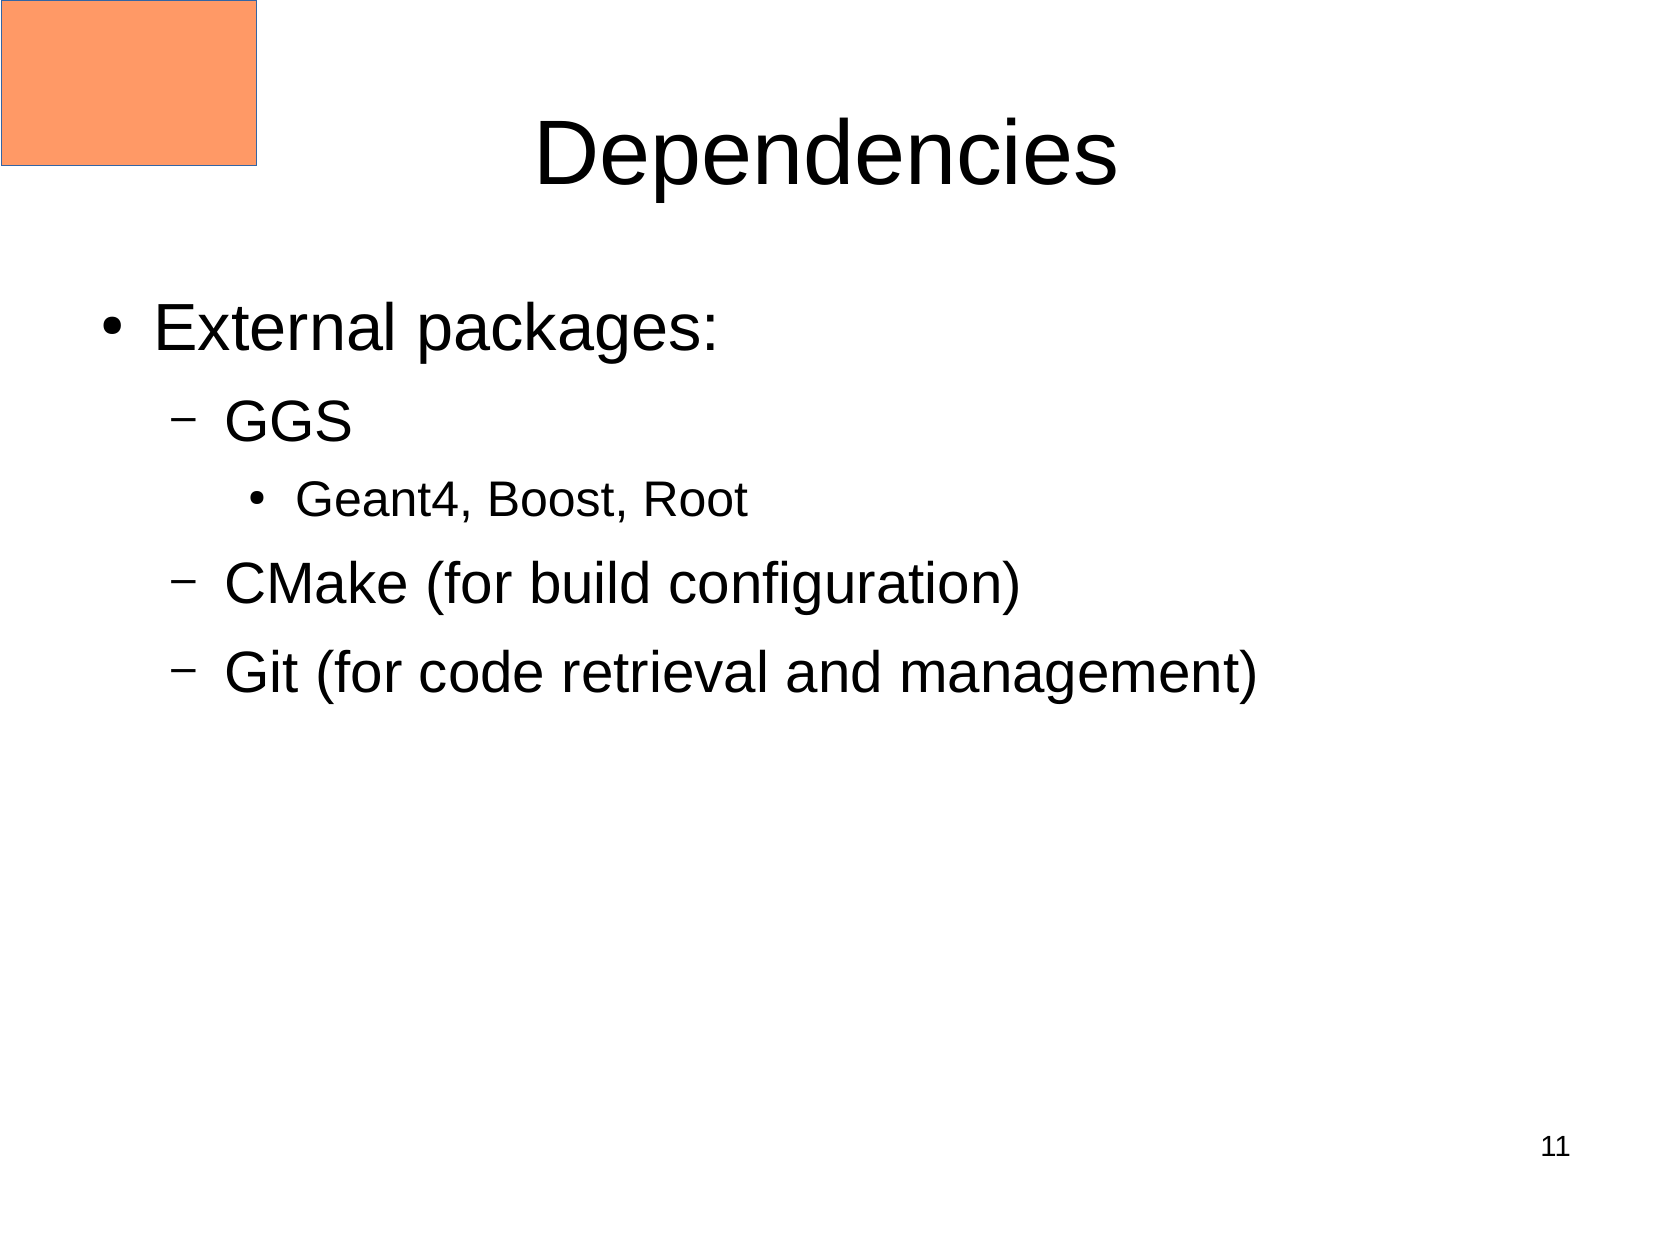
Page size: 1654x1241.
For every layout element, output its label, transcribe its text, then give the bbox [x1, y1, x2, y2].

list External packages: GGS Geant4, Boost, Root CMake (for build configuration) Git (for code retrieval and management) [82, 290, 1571, 1010]
title Dependencies [82, 49, 1571, 257]
text_box [1, 0, 257, 166]
